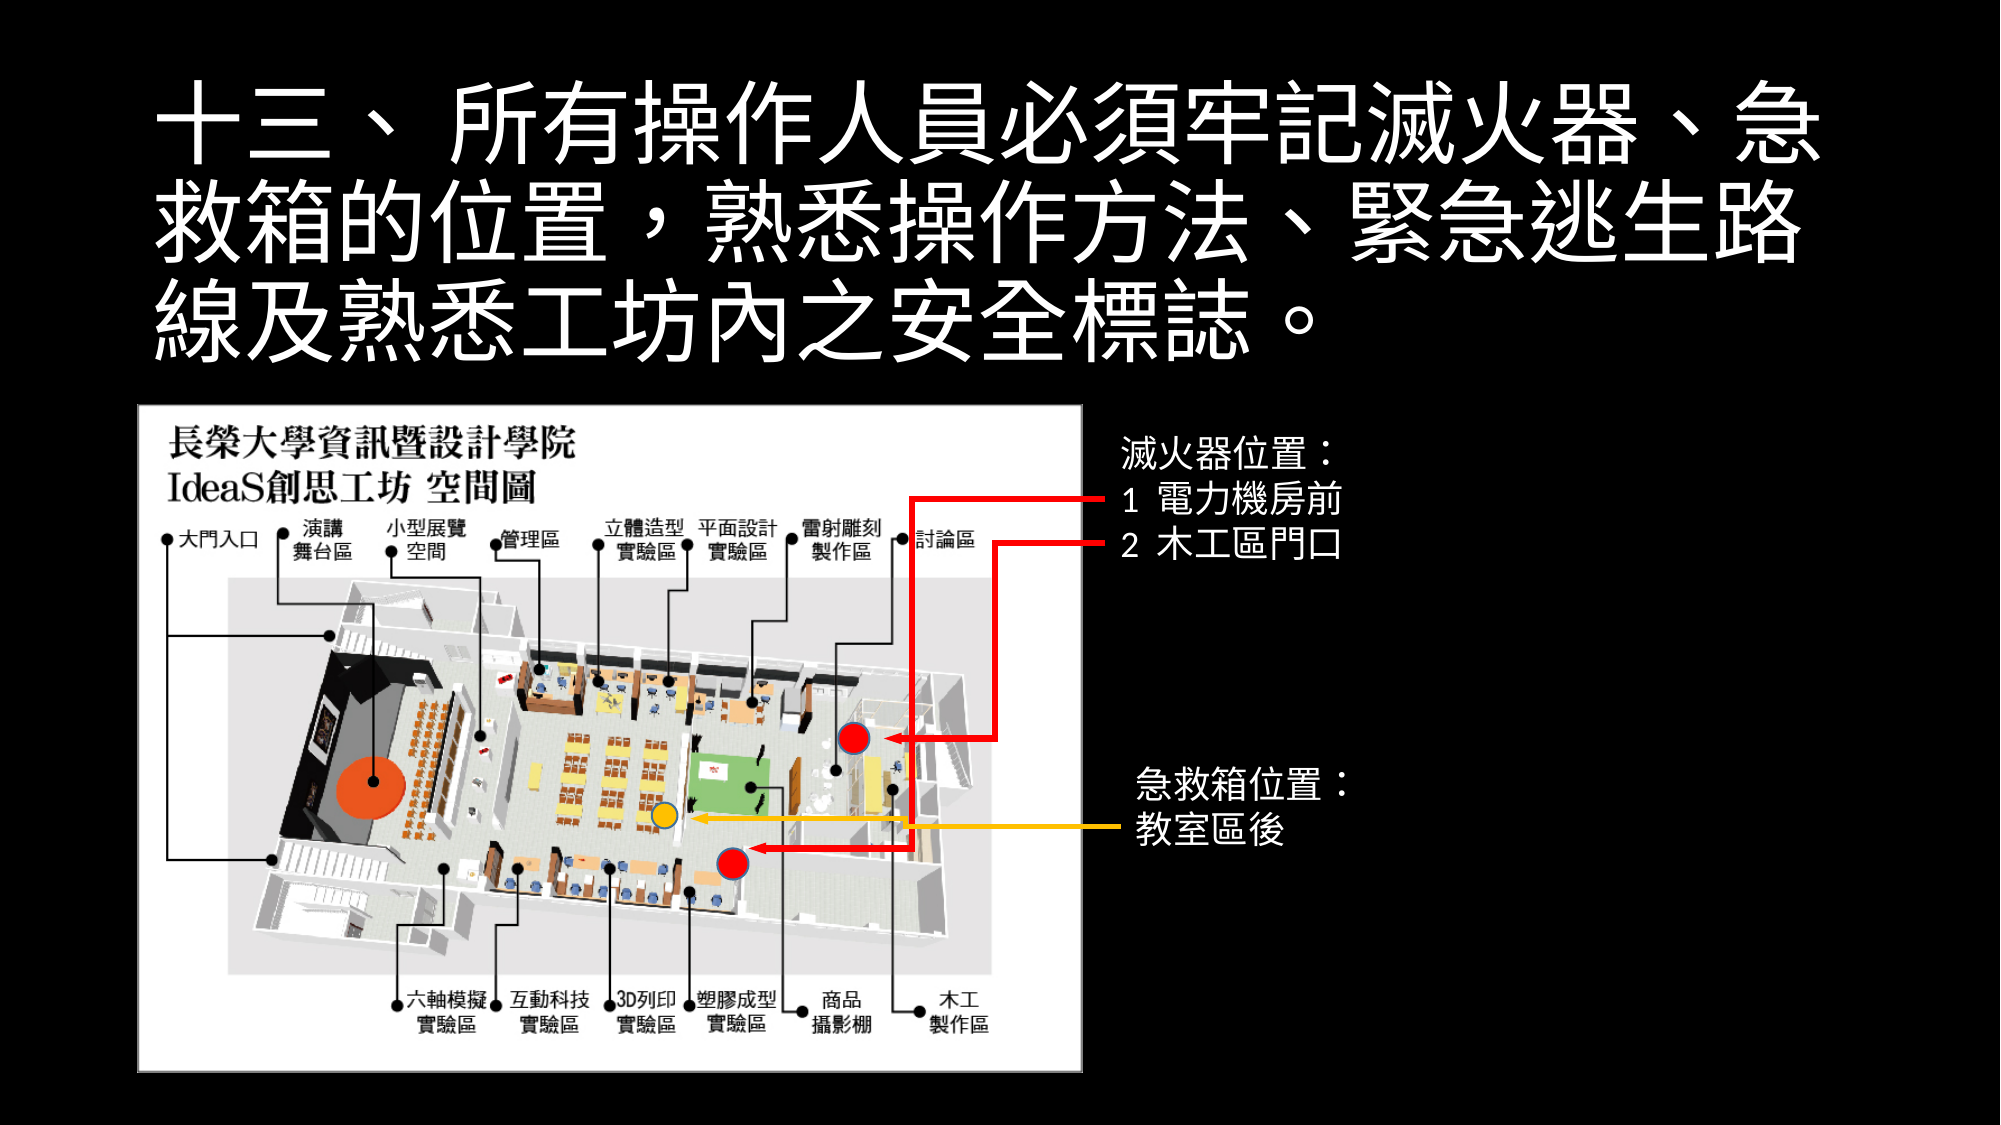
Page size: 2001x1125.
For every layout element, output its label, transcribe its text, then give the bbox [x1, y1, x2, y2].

text_box [717, 848, 749, 880]
text_box 滅火器位置： 1 電力機房前 2 木工區門口 [1105, 422, 1363, 575]
text_box [838, 722, 870, 754]
text_box 急救箱位置： 教室區後 [1120, 753, 1379, 860]
picture [915, 546, 1083, 824]
title 十三、 所有操作人員必須牢記滅火器、急救箱的位置，熟悉操作方法、緊急逃生路線及熟悉工坊內之安全標誌。 [137, 59, 1863, 505]
picture [915, 502, 1083, 735]
picture [137, 404, 1083, 1073]
text_box [651, 802, 678, 829]
